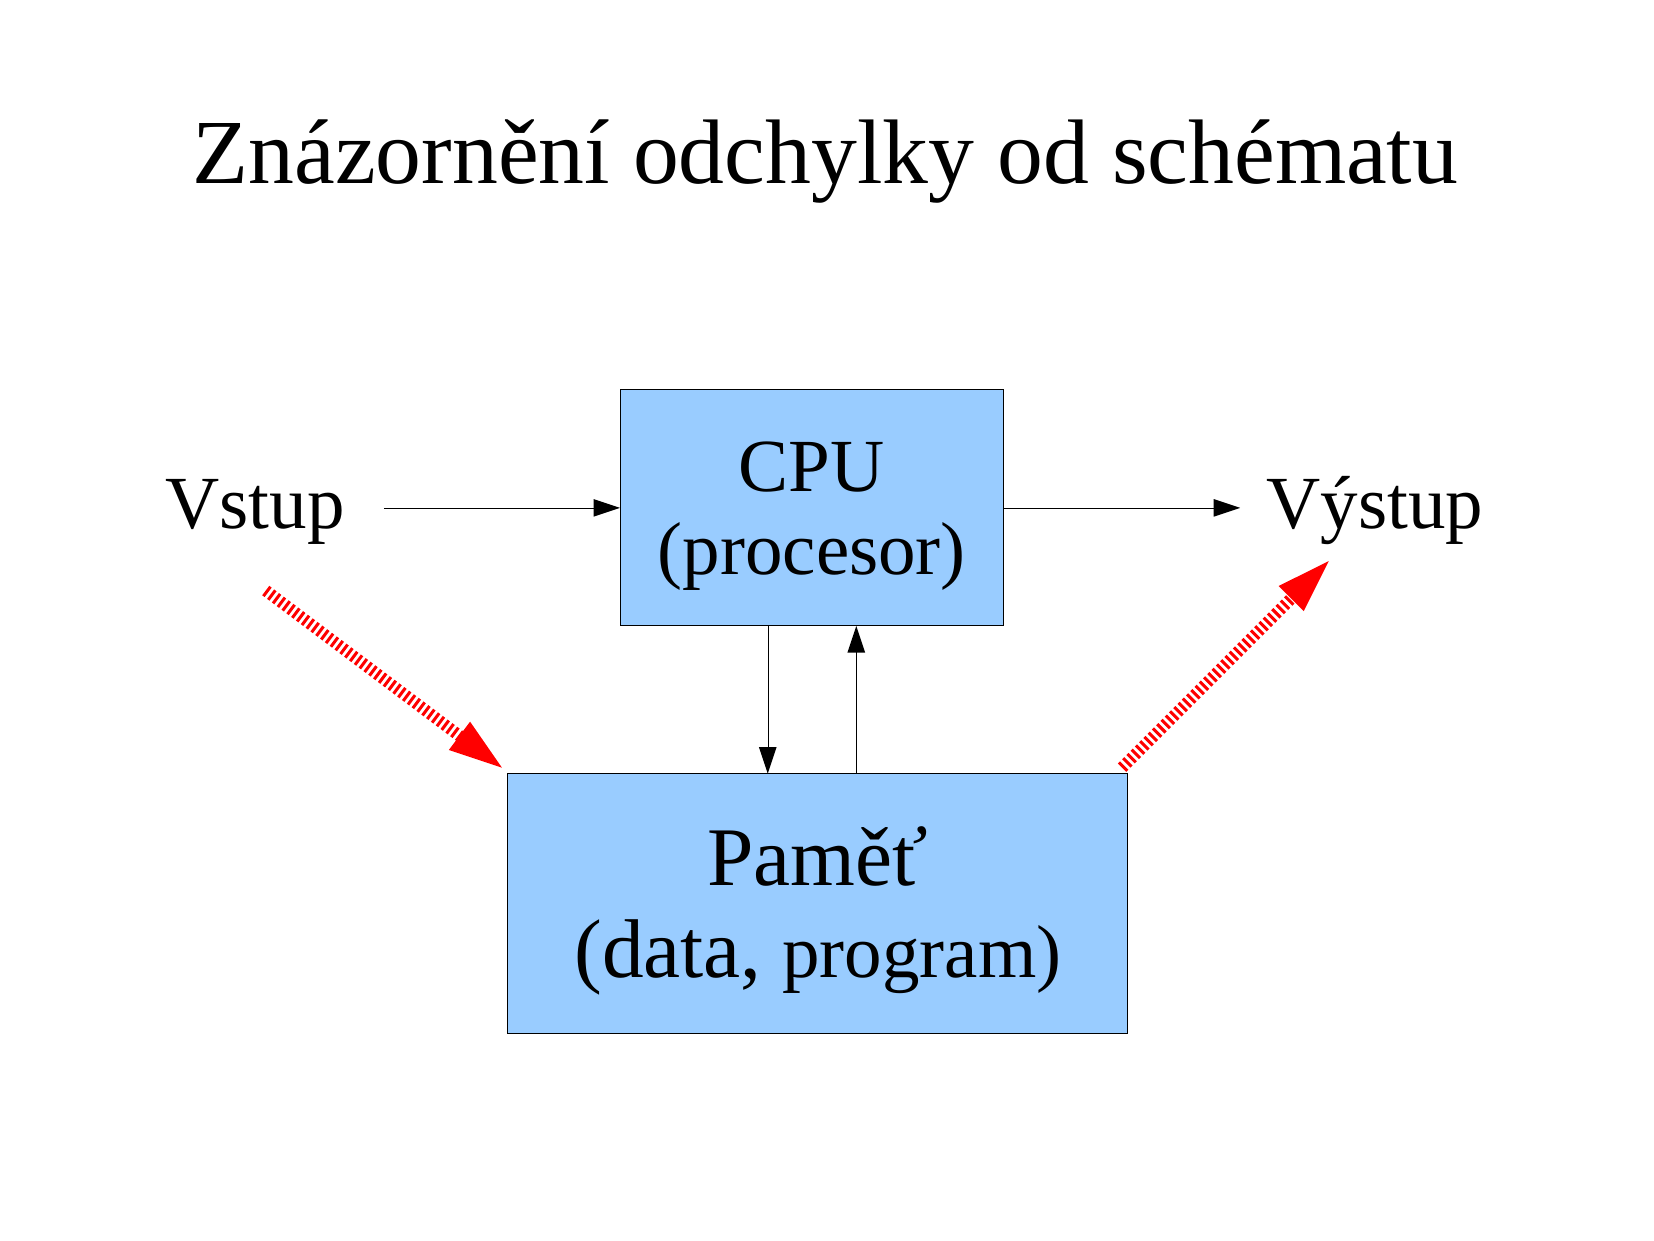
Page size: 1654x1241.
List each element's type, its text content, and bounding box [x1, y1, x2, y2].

text_box CPU (procesor) [620, 389, 1004, 626]
text_box Vstup [150, 454, 360, 553]
text_box Výstup [1251, 454, 1499, 553]
text_box Paměť (data, program) [507, 773, 1128, 1034]
title Znázornění odchylky od schématu [82, 56, 1571, 250]
